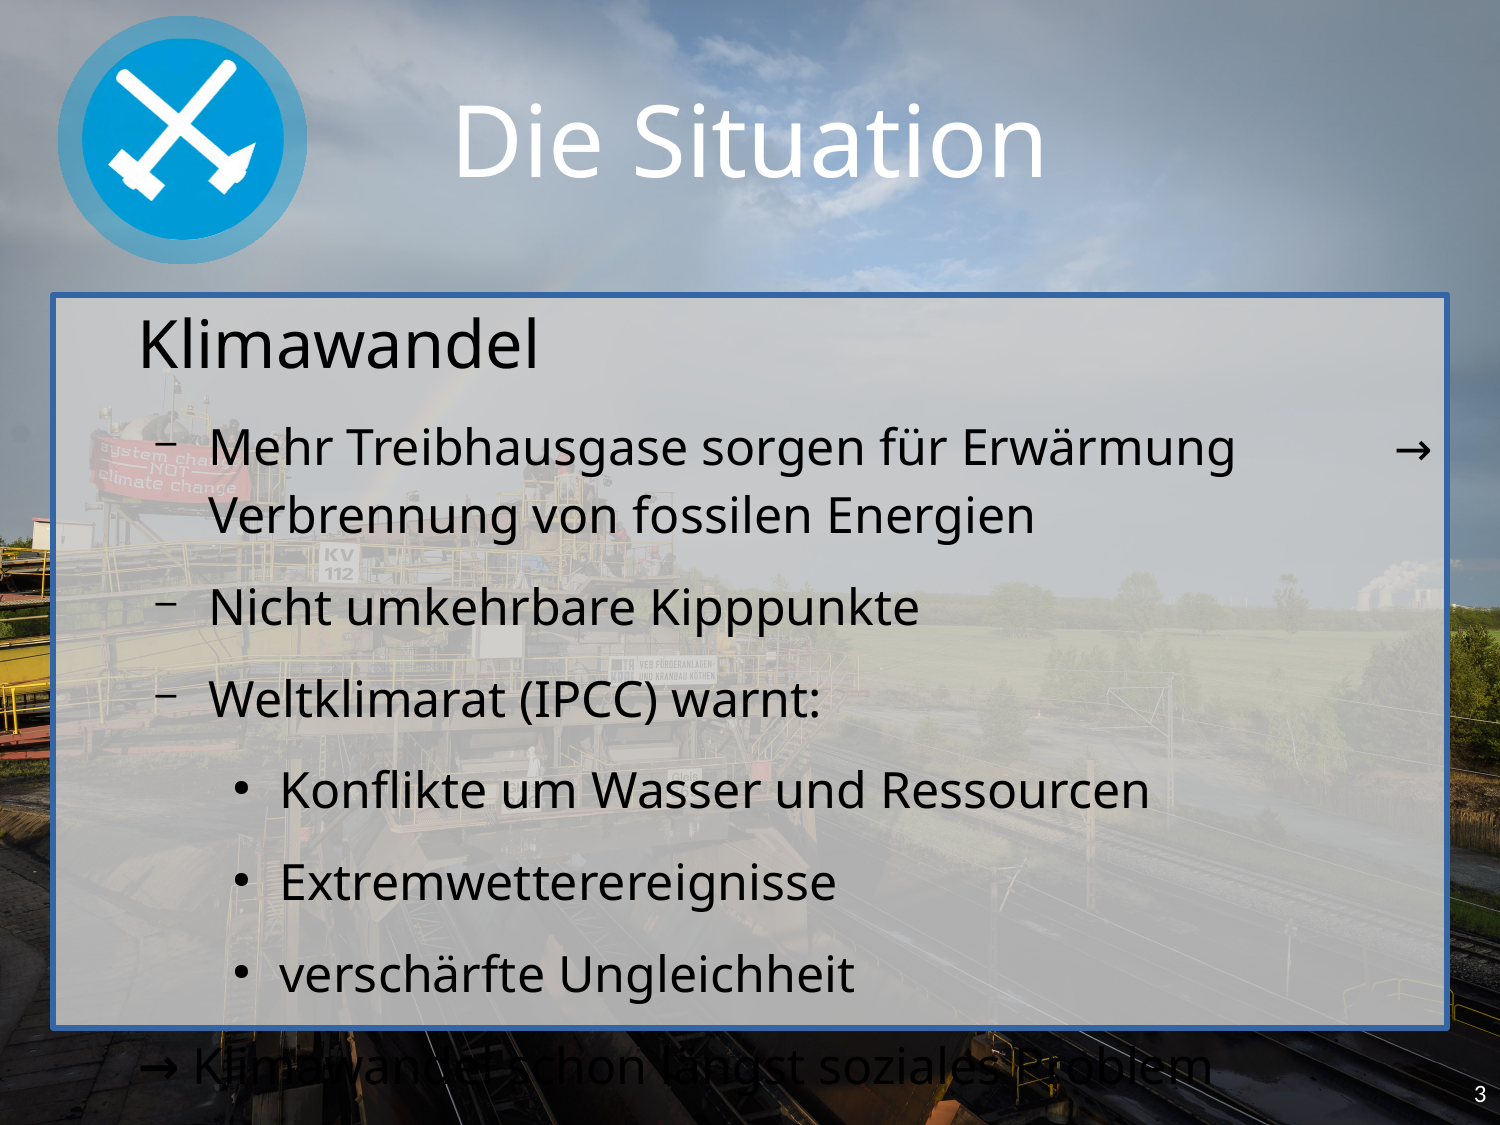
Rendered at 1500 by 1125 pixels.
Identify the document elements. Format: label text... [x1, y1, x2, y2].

title Die Situation [242, 45, 1258, 233]
picture [0, 0, 1500, 1125]
list Klimawandel Mehr Treibhausgase sorgen für Erwärmung → Verbrennung von fossilen Energien Nicht umkehrbare Kipppunkte Weltklimarat (IPCC) warnt: Konflikte um Wasser und Ressourcen Extremwetterereignisse verschärfte Ungleichheit → Klimawandel schon längst soziales Problem [53, 295, 1447, 1028]
